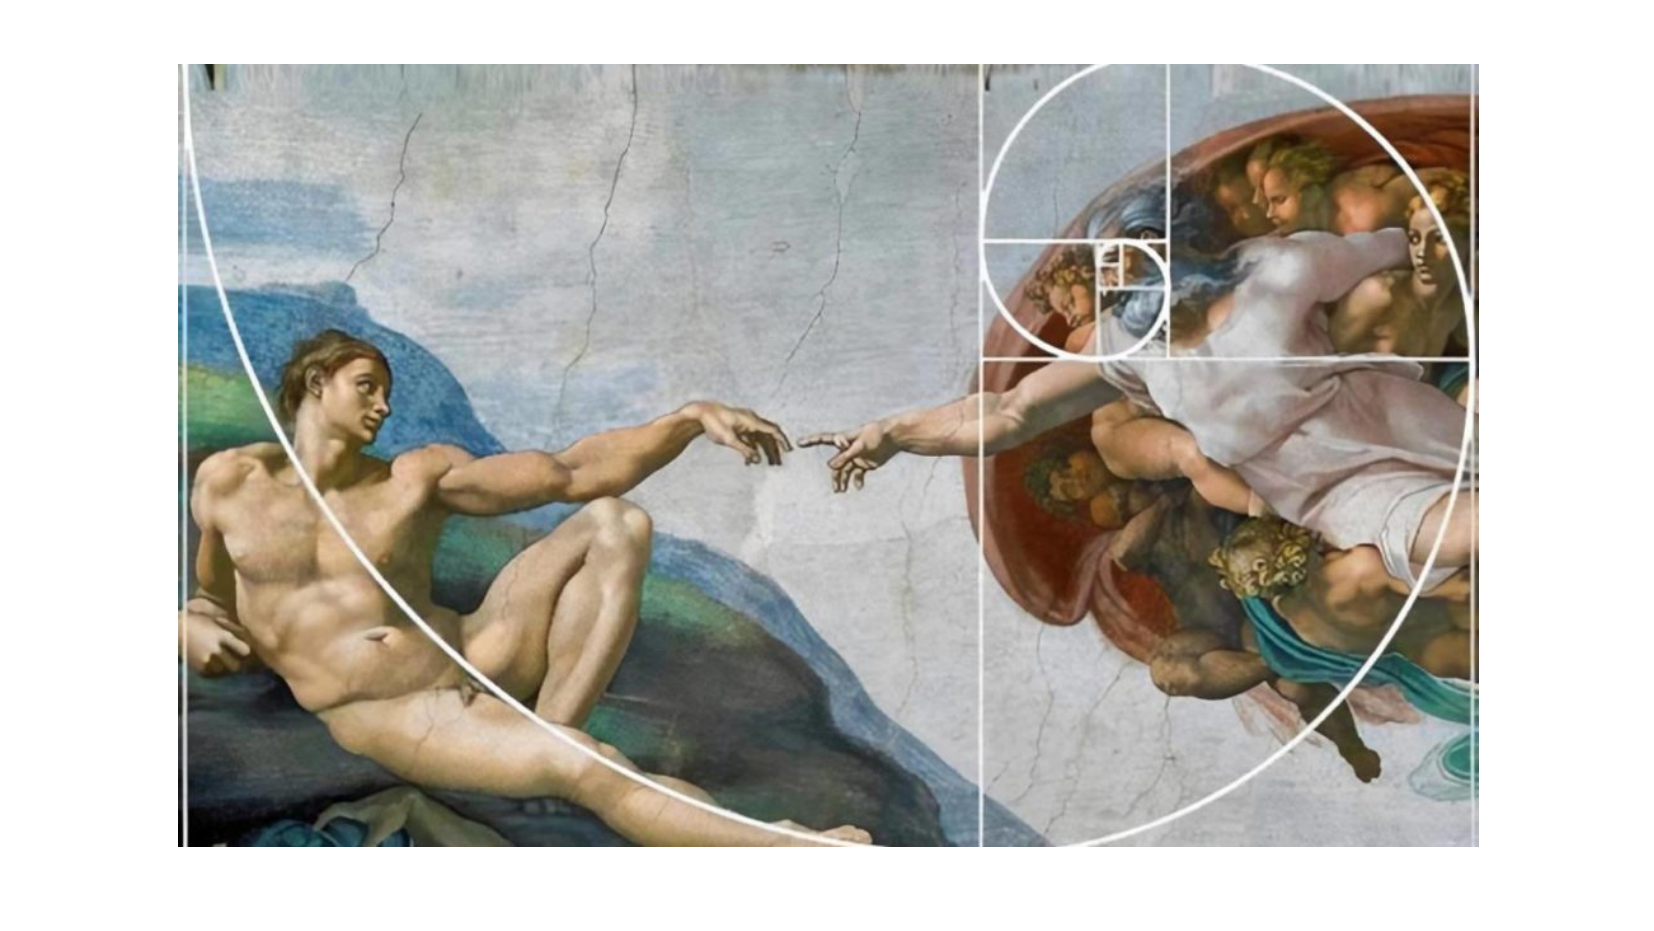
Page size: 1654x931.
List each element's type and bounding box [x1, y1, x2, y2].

picture [178, 64, 1479, 847]
